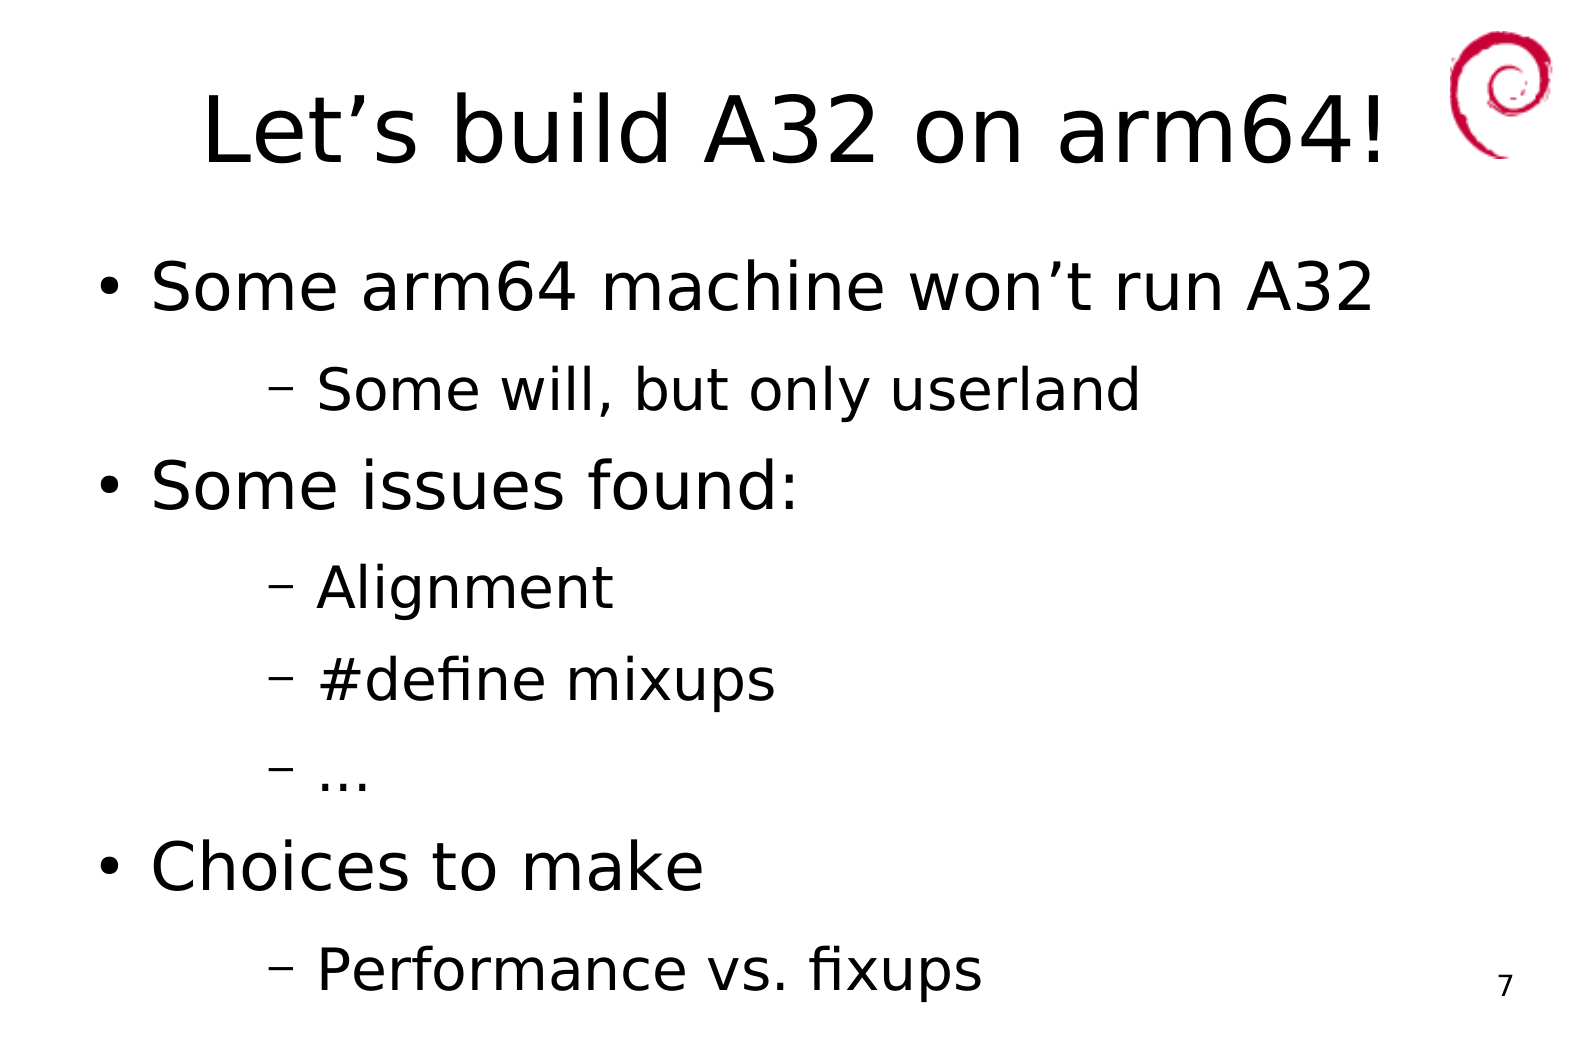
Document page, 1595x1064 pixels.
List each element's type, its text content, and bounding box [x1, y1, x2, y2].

list Some arm64 machine won’t run A32 Some will, but only userland Some issues found: Alignment #define mixups ... Choices to make Performance vs. fixups [79, 248, 1515, 1039]
picture [1450, 31, 1555, 159]
title Let’s build A32 on arm64! [79, 49, 1515, 213]
